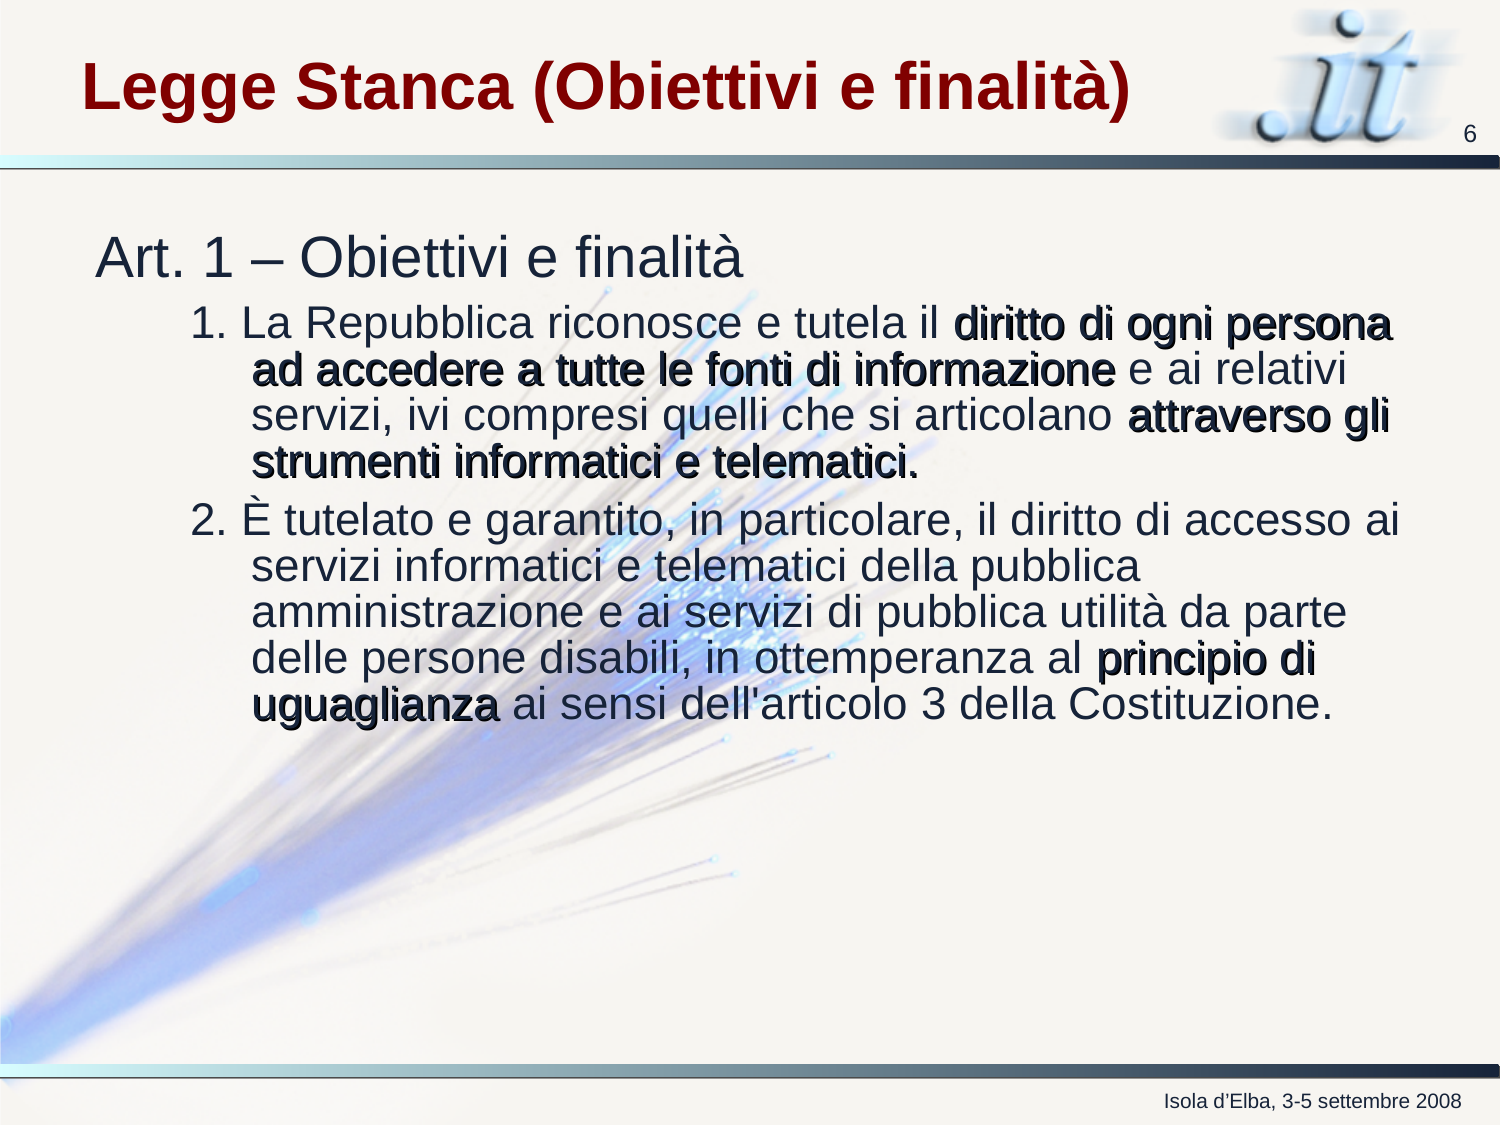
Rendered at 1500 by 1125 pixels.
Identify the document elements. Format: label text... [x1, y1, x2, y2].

picture [0, 1079, 1500, 1125]
picture [0, 0, 1500, 157]
picture [0, 170, 1500, 1066]
title Legge Stanca (Obiettivi e finalità) [81, 31, 1198, 148]
list Art. 1 – Obiettivi e finalità 1. La Repubblica riconosce e tutela il diritto di ogni persona ad accedere a tutte le fonti di informazione e ai relativi servizi, ivi compresi quelli che si articolano attraverso gli strumenti informatici e telematici. 2. È tutelato e garantito, in particolare, il diritto di accesso ai servizi informatici e telematici della pubblica amministrazione e ai servizi di pubblica utilità da parte delle persone disabili, in ottemperanza al principio di uguaglianza ai sensi dell'articolo 3 della Costituzione. [81, 222, 1425, 1035]
